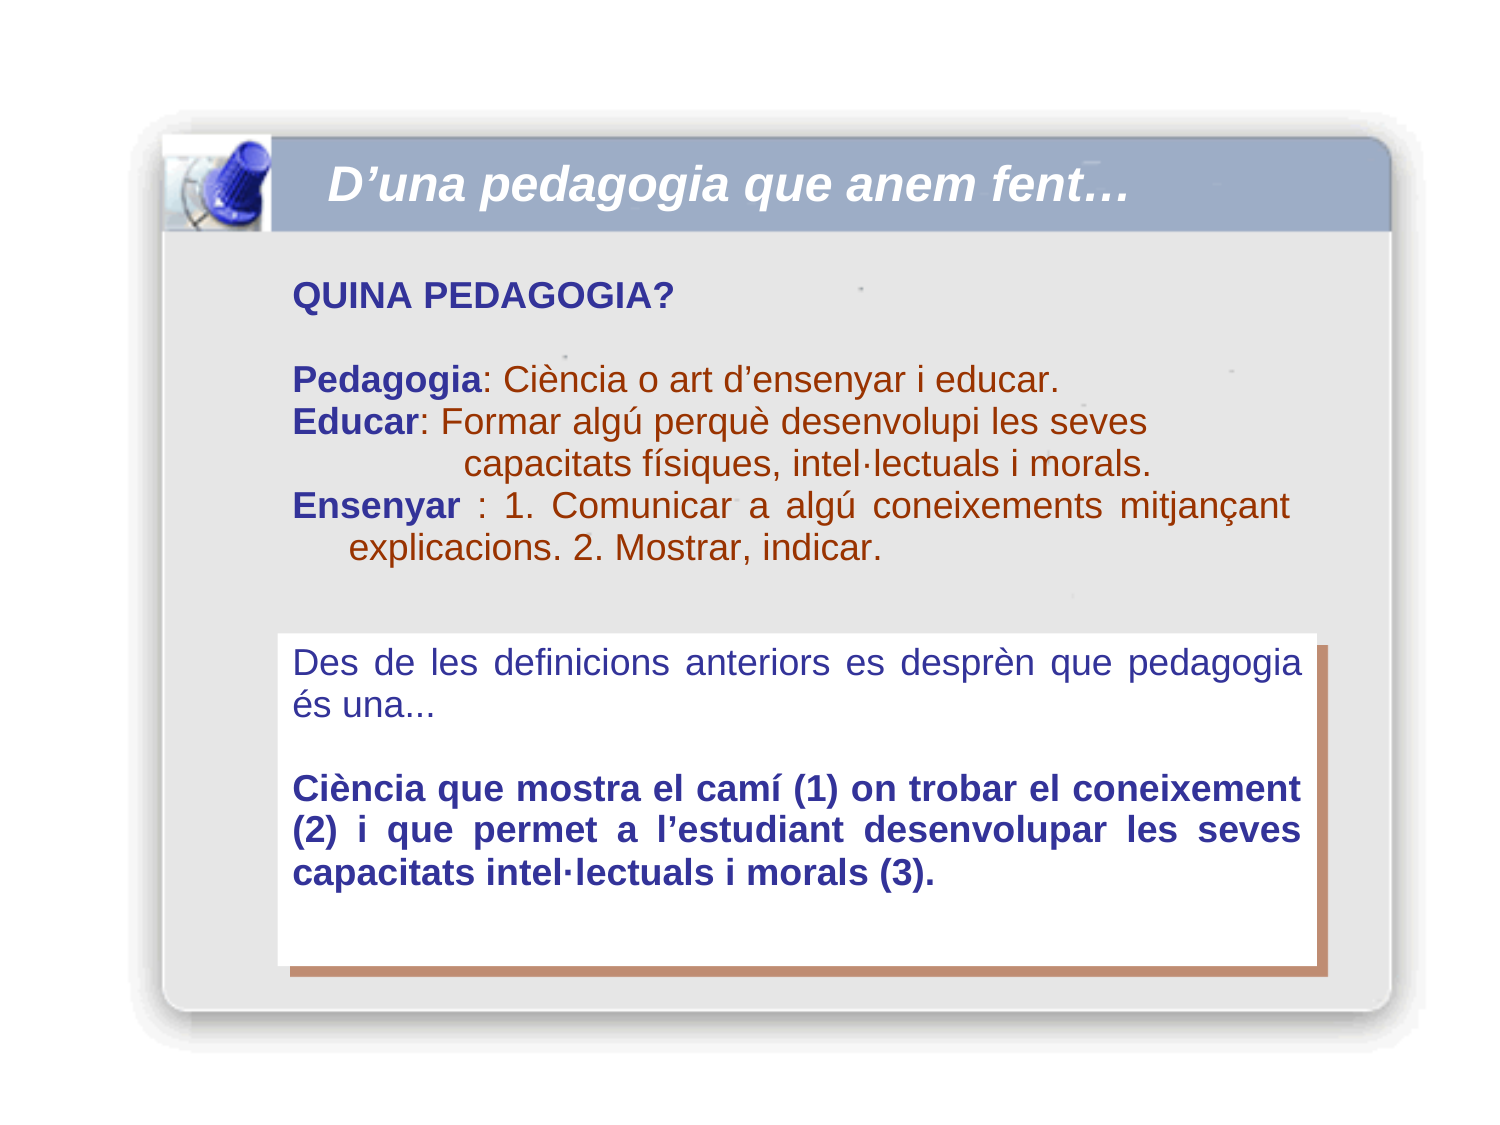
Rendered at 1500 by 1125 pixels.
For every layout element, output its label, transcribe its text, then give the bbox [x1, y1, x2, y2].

text_box D’una pedagogia que anem fent… [312, 148, 1365, 221]
picture [112, 101, 1453, 1056]
text_box Des de les definicions anteriors es desprèn que pedagogia és una... Ciència que mostra el camí (1) on trobar el coneixement (2) i que permet a l’estudiant desenvolupar les seves capacitats intel·lectuals i morals (3). [277, 633, 1317, 967]
text_box QUINA PEDAGOGIA? Pedagogia: Ciència o art d’ensenyar i educar. Educar: Formar algú perquè desenvolupi les seves capacitats físiques, intel·lectuals i morals. Ensenyar : 1. Comunicar a algú coneixements mitjançant explicacions. 2. Mostrar, indicar. [277, 267, 1306, 619]
